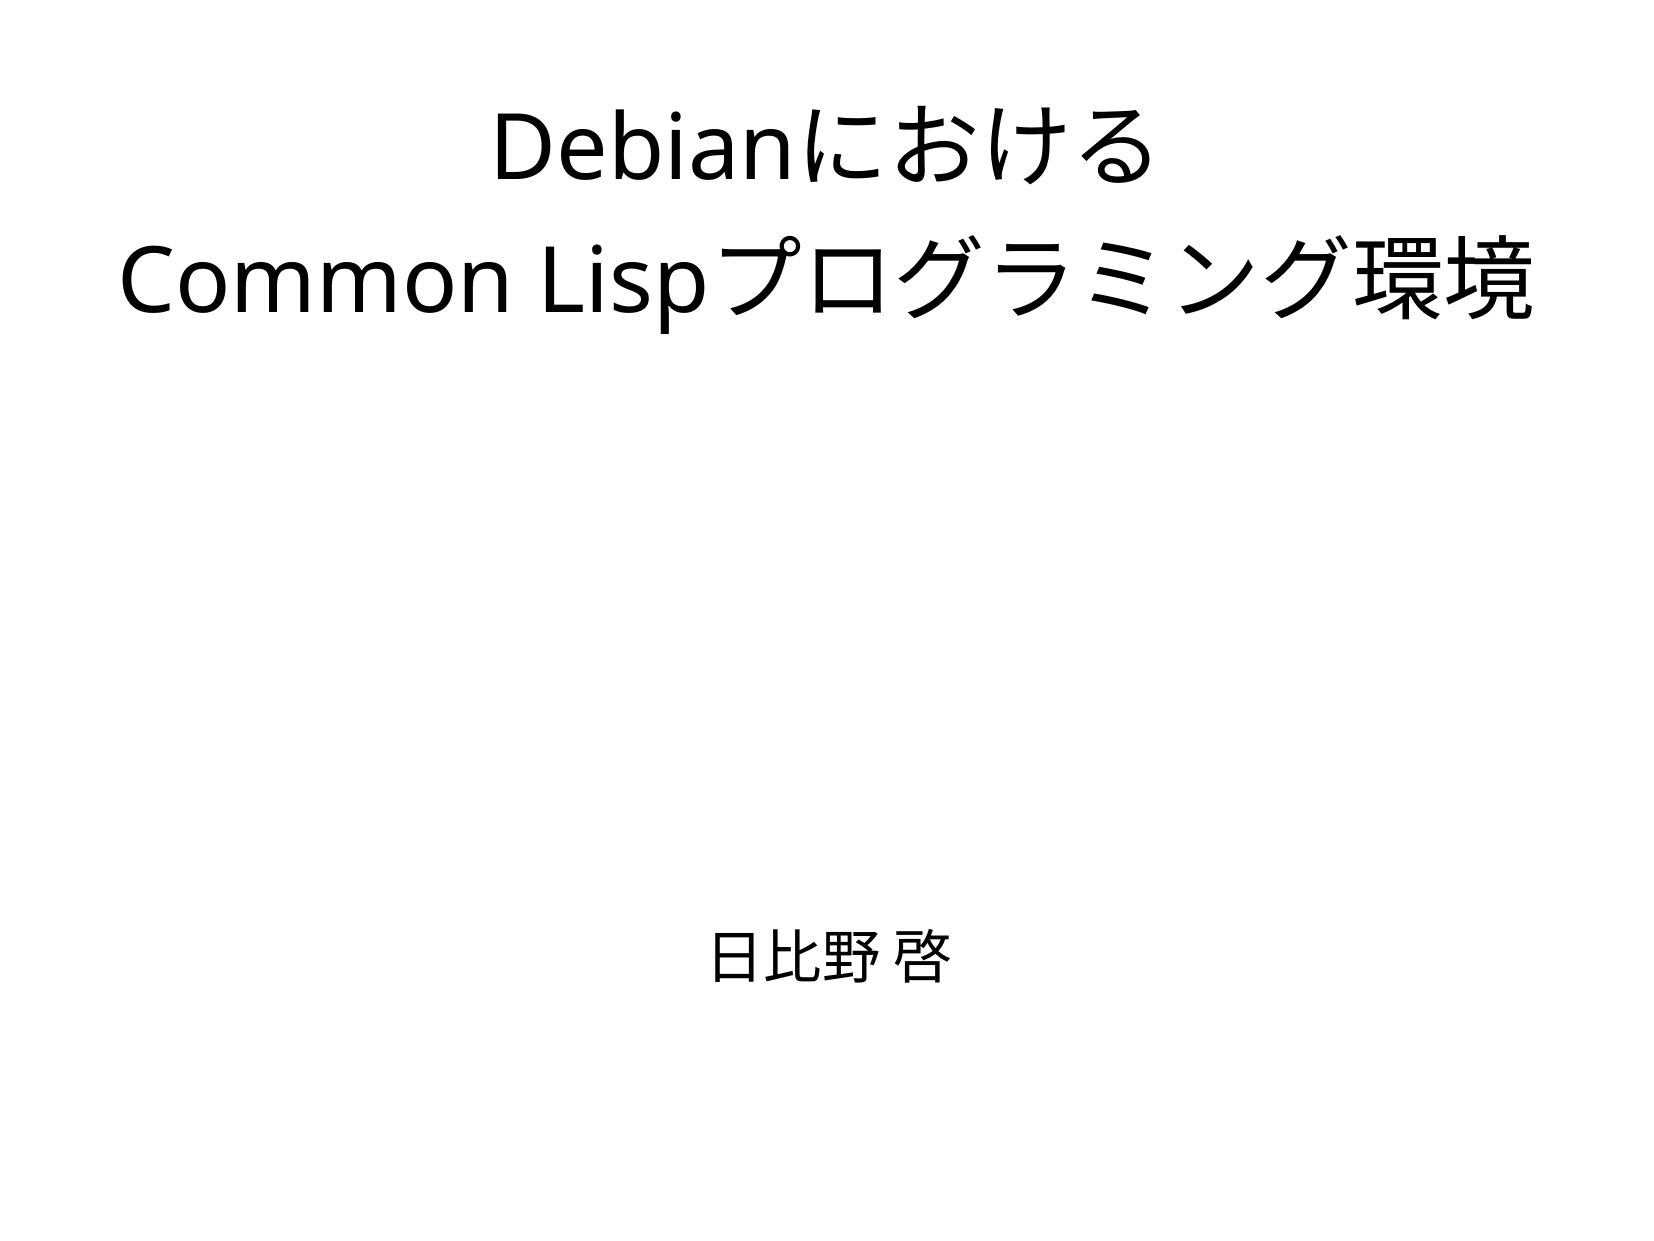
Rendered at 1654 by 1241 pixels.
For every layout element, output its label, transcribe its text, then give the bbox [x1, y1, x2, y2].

title Debianにおける Common Lispプログラミング環境 [82, 102, 1571, 311]
text_box 日比野 啓 [690, 903, 983, 985]
